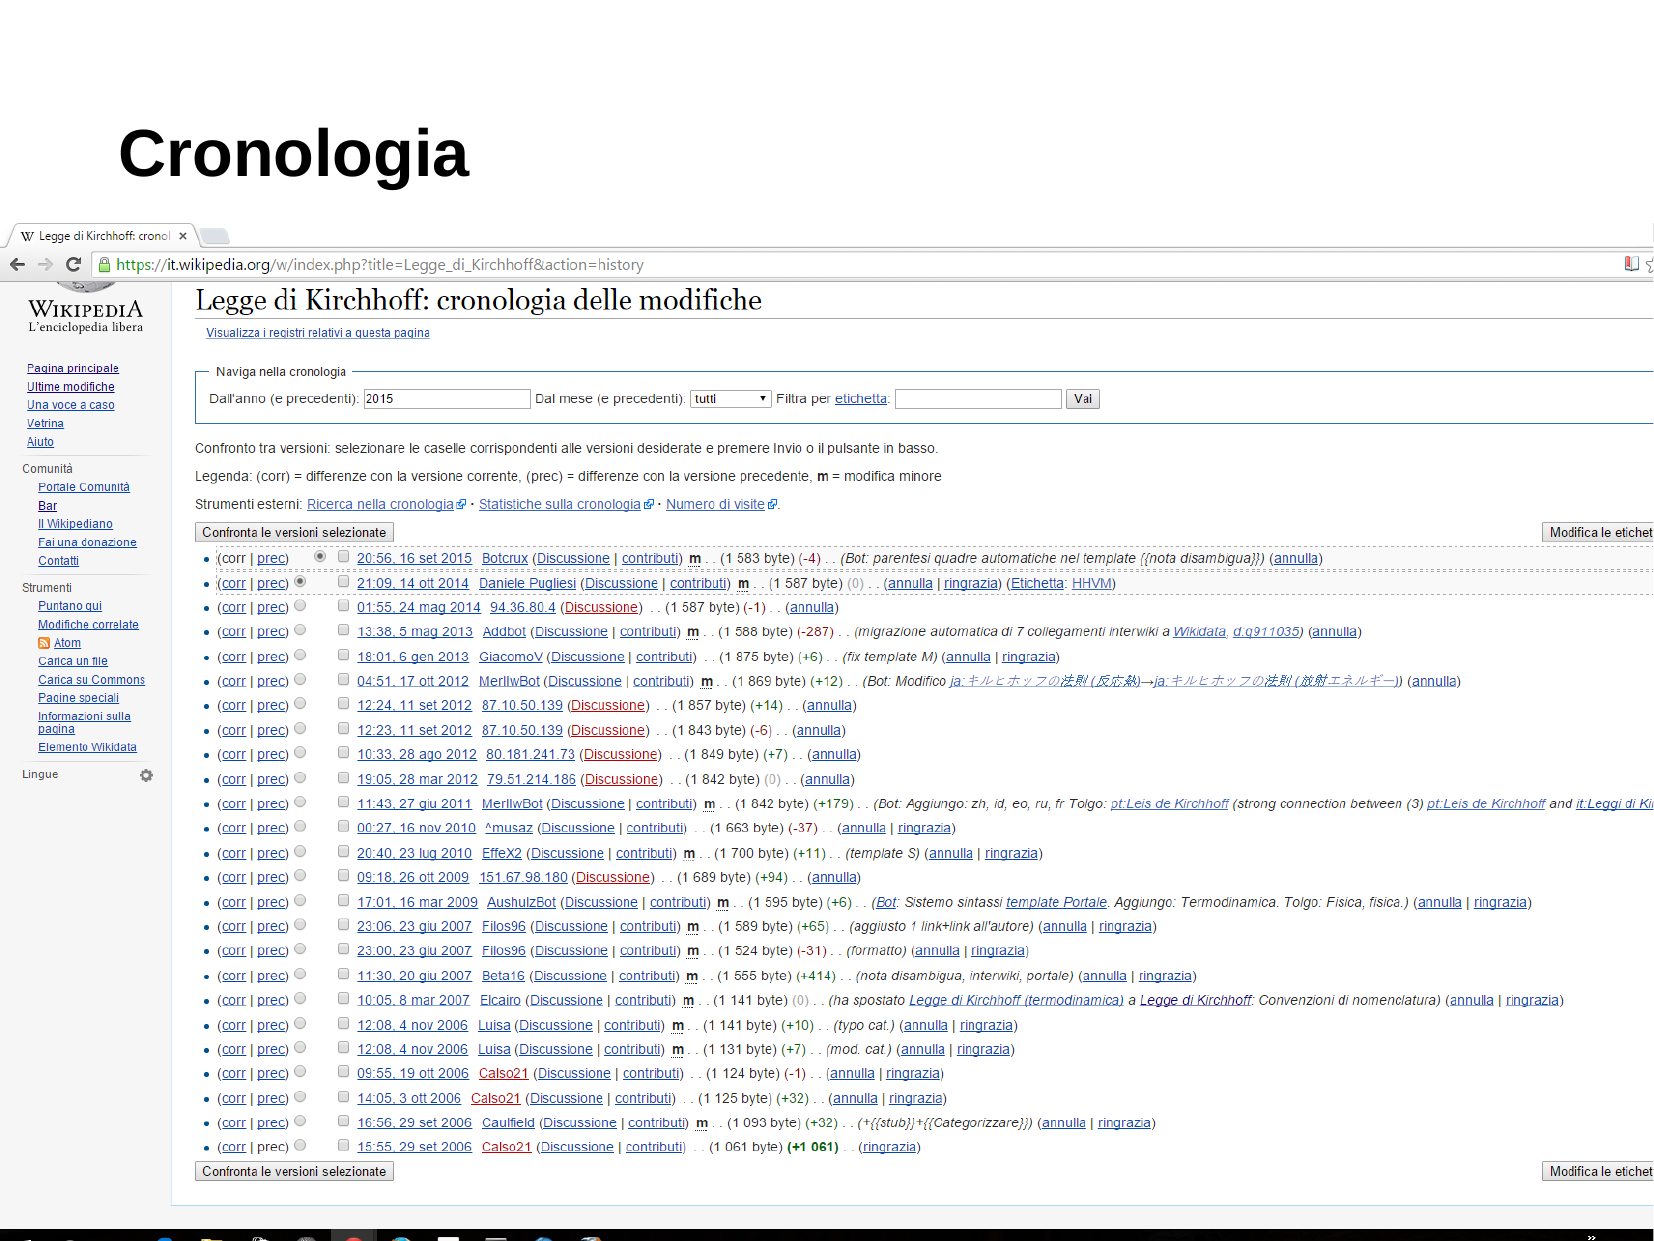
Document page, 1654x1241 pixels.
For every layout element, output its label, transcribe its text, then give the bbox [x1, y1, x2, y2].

picture [0, 223, 1654, 1241]
title Cronologia [118, 49, 1571, 223]
